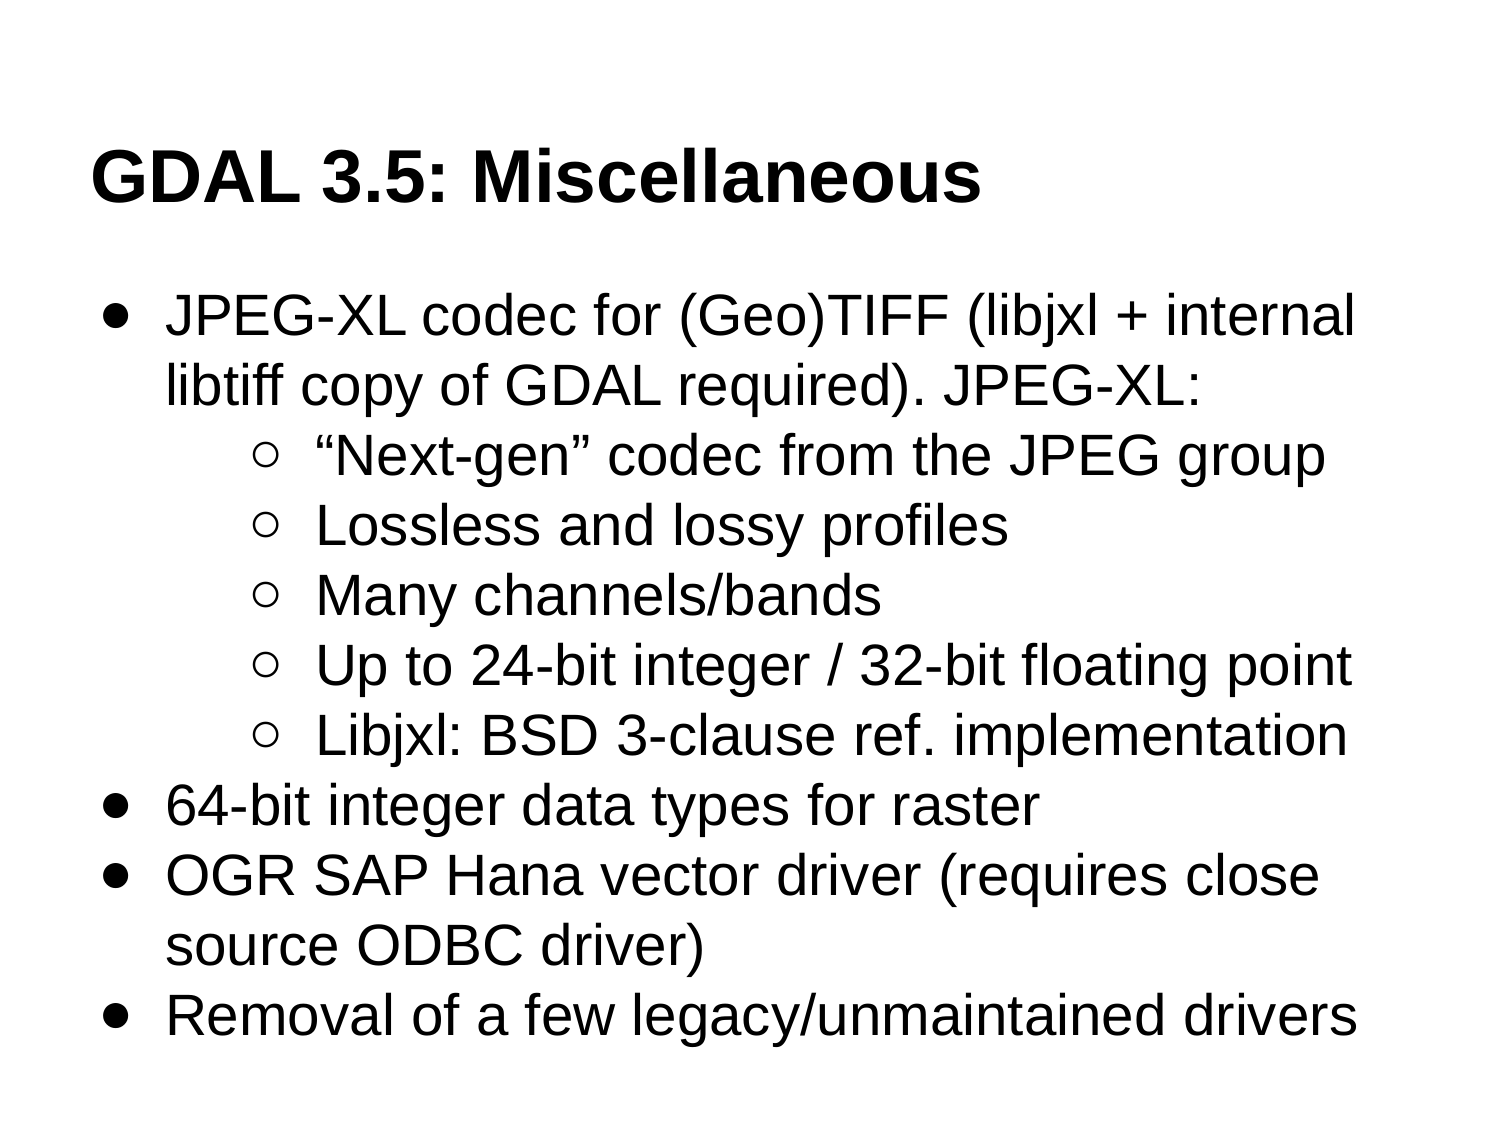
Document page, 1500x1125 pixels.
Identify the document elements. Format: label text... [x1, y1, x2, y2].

list JPEG-XL codec for (Geo)TIFF (libjxl + internal libtiff copy of GDAL required). JPEG-XL: “Next-gen” codec from the JPEG group Lossless and lossy profiles Many channels/bands Up to 24-bit integer / 32-bit floating point Libjxl: BSD 3-clause ref. implementation 64-bit integer data types for raster OGR SAP Hana vector driver (requires close source ODBC driver) Removal of a few legacy/unmaintained drivers [75, 262, 1425, 1078]
title GDAL 3.5: Miscellaneous [75, 45, 1425, 233]
